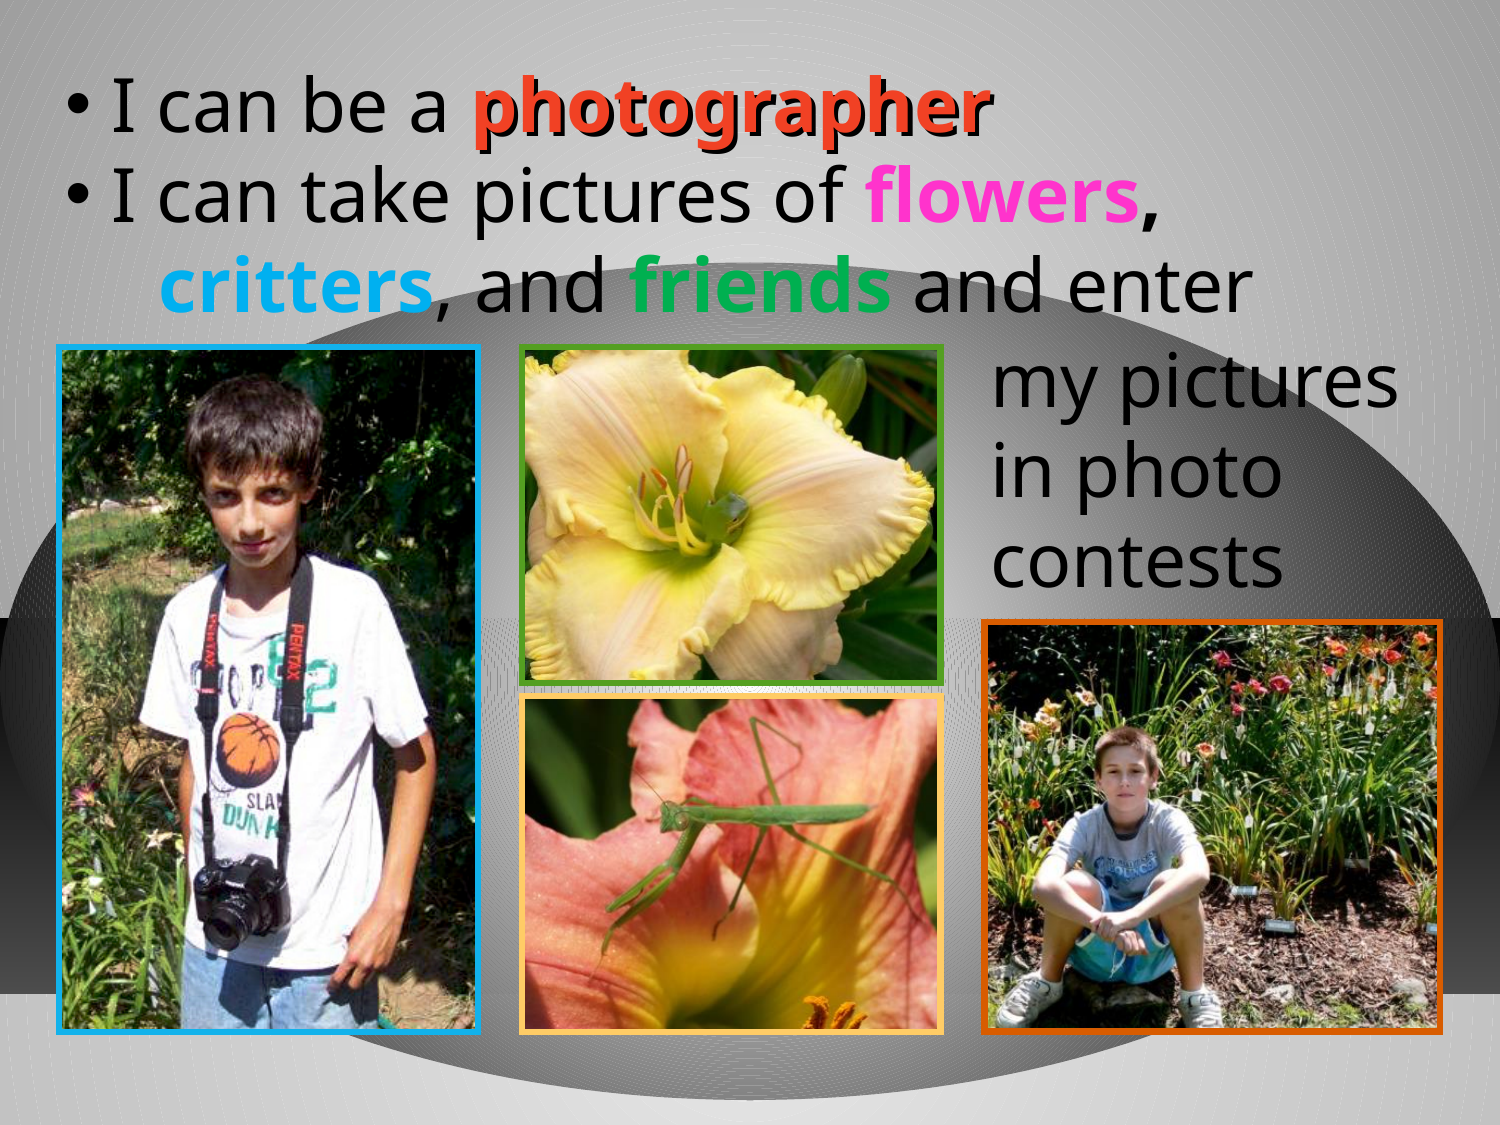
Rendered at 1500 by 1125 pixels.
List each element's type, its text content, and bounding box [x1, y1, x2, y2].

picture [525, 350, 938, 681]
picture [63, 351, 474, 1028]
picture [525, 699, 938, 1030]
text_box my pictures in photo contests [975, 324, 1440, 613]
text_box I can be a photographer I can take pictures of flowers, critters, and friends and enter . [50, 50, 1451, 439]
picture [987, 624, 1437, 1029]
